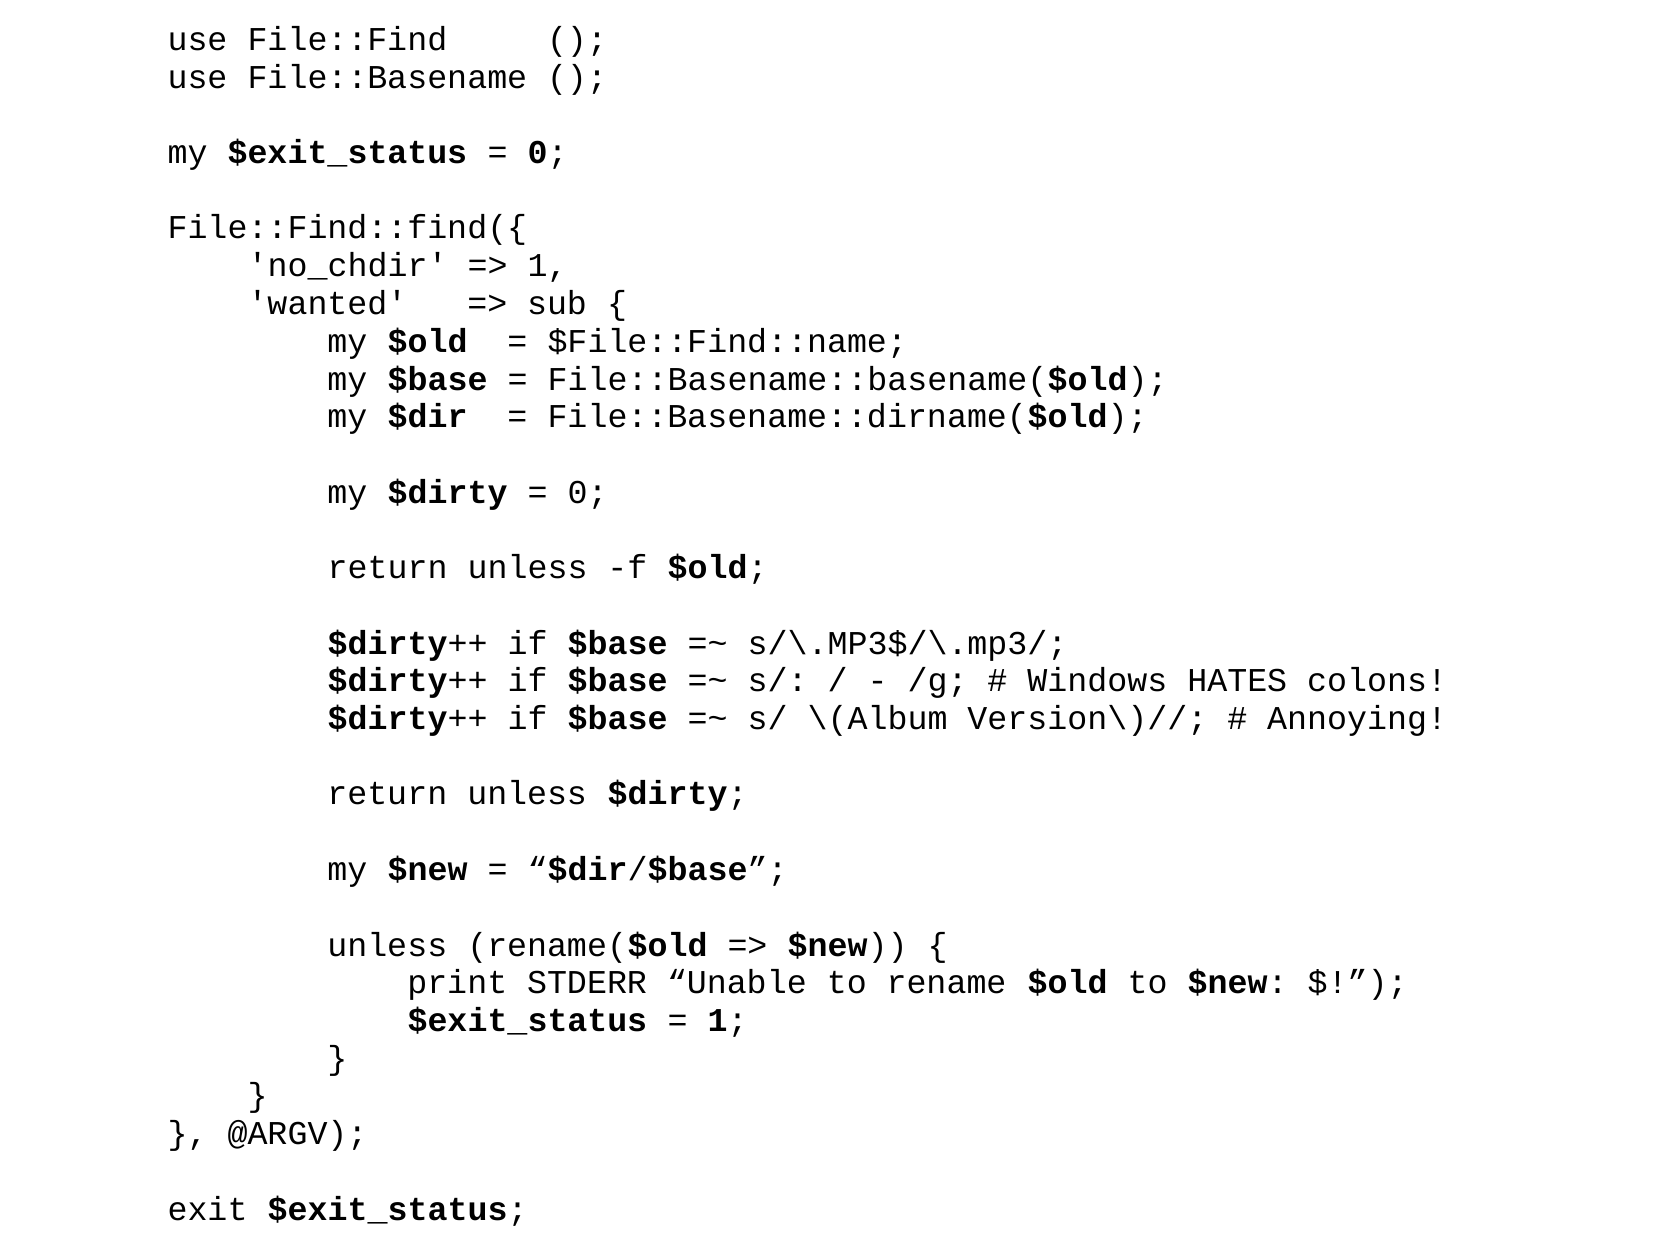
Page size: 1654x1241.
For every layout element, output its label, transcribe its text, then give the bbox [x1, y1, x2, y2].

text_box use File::Find (); use File::Basename (); my $exit_status = 0; File::Find::find({ 'no_chdir' => 1, 'wanted' => sub { my $old = $File::Find::name; my $base = File::Basename::basename($old); my $dir = File::Basename::dirname($old); my $dirty = 0; return unless -f $old; $dirty++ if $base =~ s/\.MP3$/\.mp3/; $dirty++ if $base =~ s/: / - /g; # Windows HATES colons! $dirty++ if $base =~ s/ \(Album Version\)//; # Annoying! return unless $dirty; my $new = “$dir/$base”; unless (rename($old => $new)) { print STDERR “Unable to rename $old to $new: $!”); $exit_status = 1; } } }, @ARGV); exit $exit_status; [152, 15, 1463, 1238]
